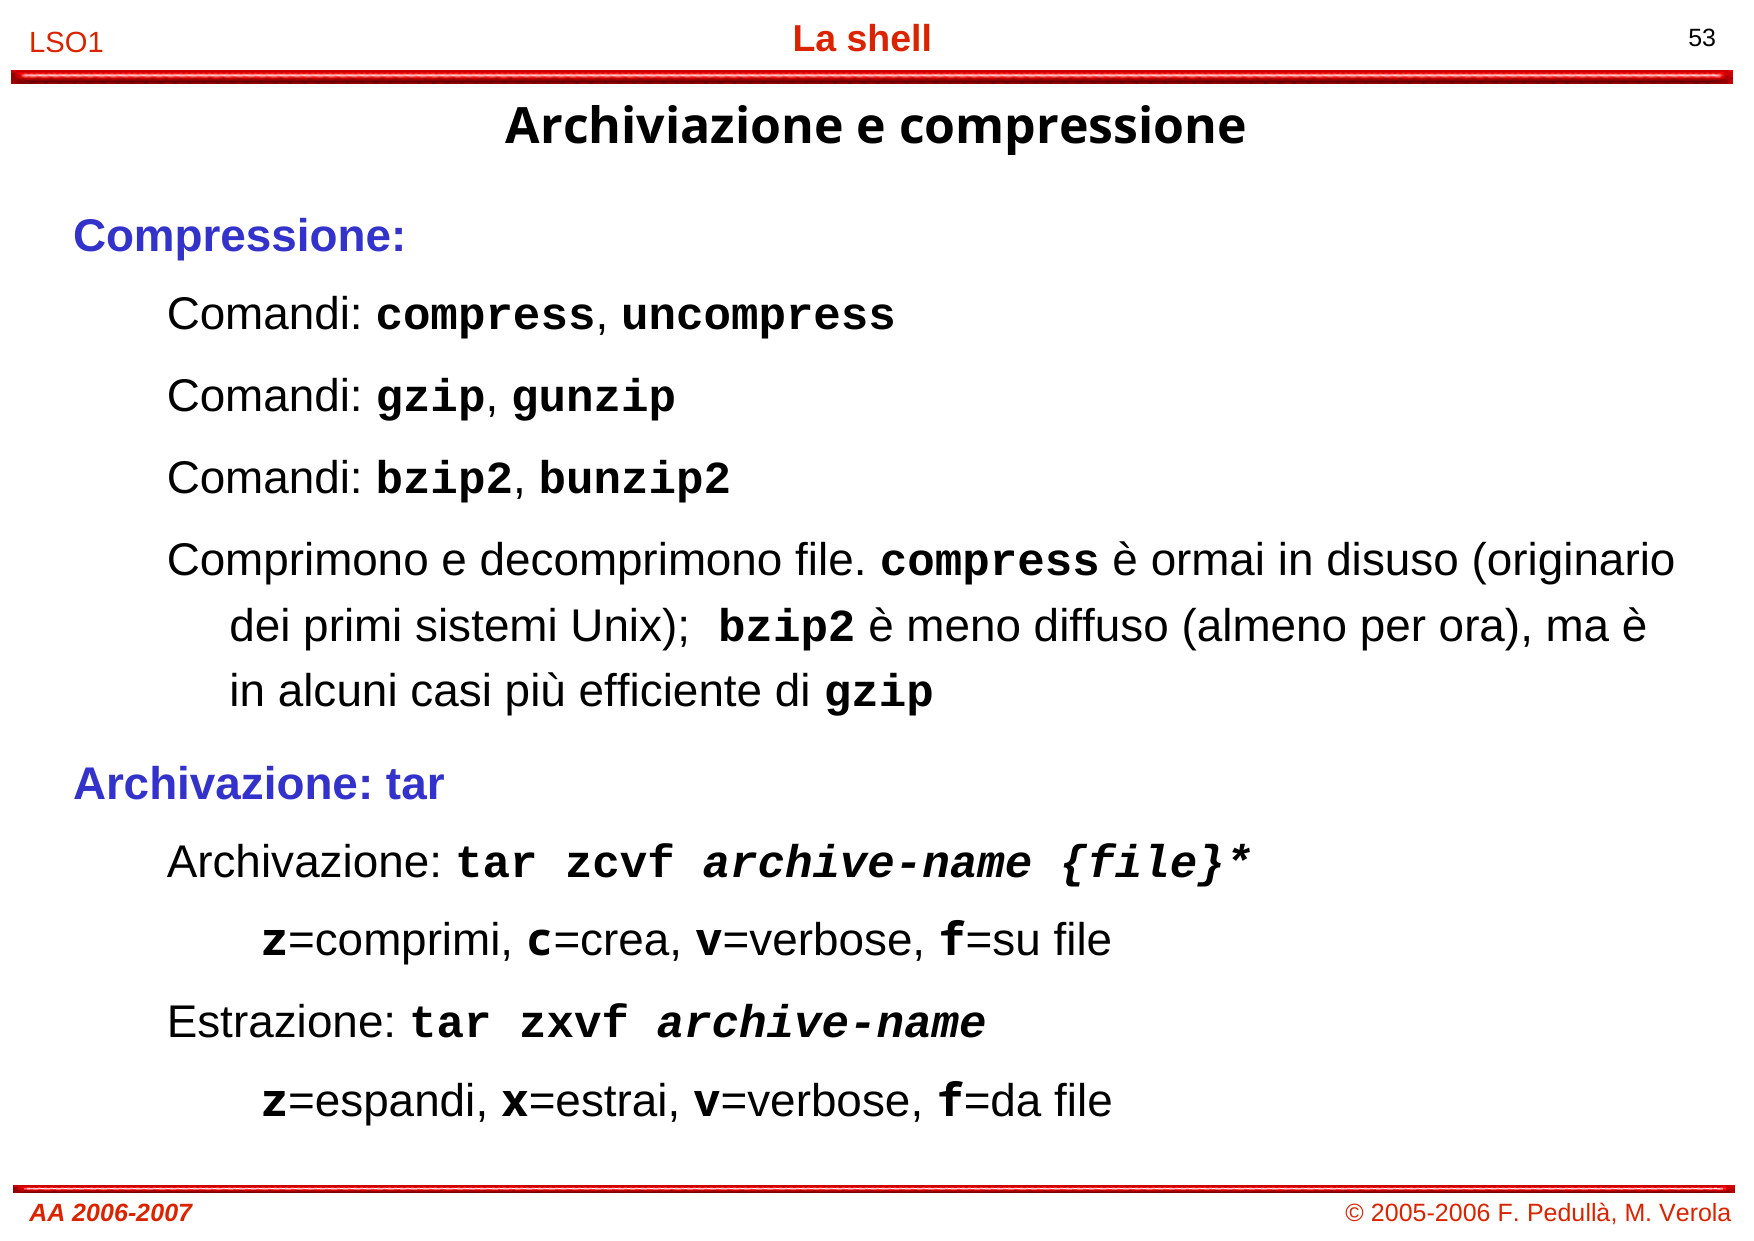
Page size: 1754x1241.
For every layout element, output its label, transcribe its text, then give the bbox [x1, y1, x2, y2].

list Compressione: Comandi: compress, uncompress Comandi: gzip, gunzip Comandi: bzip2, bunzip2 Comprimono e decomprimono file. compress è ormai in disuso (originario dei primi sistemi Unix); bzip2 è meno diffuso (almeno per ora), ma è in alcuni casi più efficiente di gzip Archivazione: tar Archivazione: tar zcvf archive-name {file}* z=comprimi, c=crea, v=verbose, f=su file Estrazione: tar zxvf archive-name z=espandi, x=estrai, v=verbose, f=da file [58, 198, 1696, 1136]
title Archiviazione e compressione [434, 78, 1319, 174]
picture [11, 70, 1733, 84]
picture [13, 1185, 1735, 1193]
